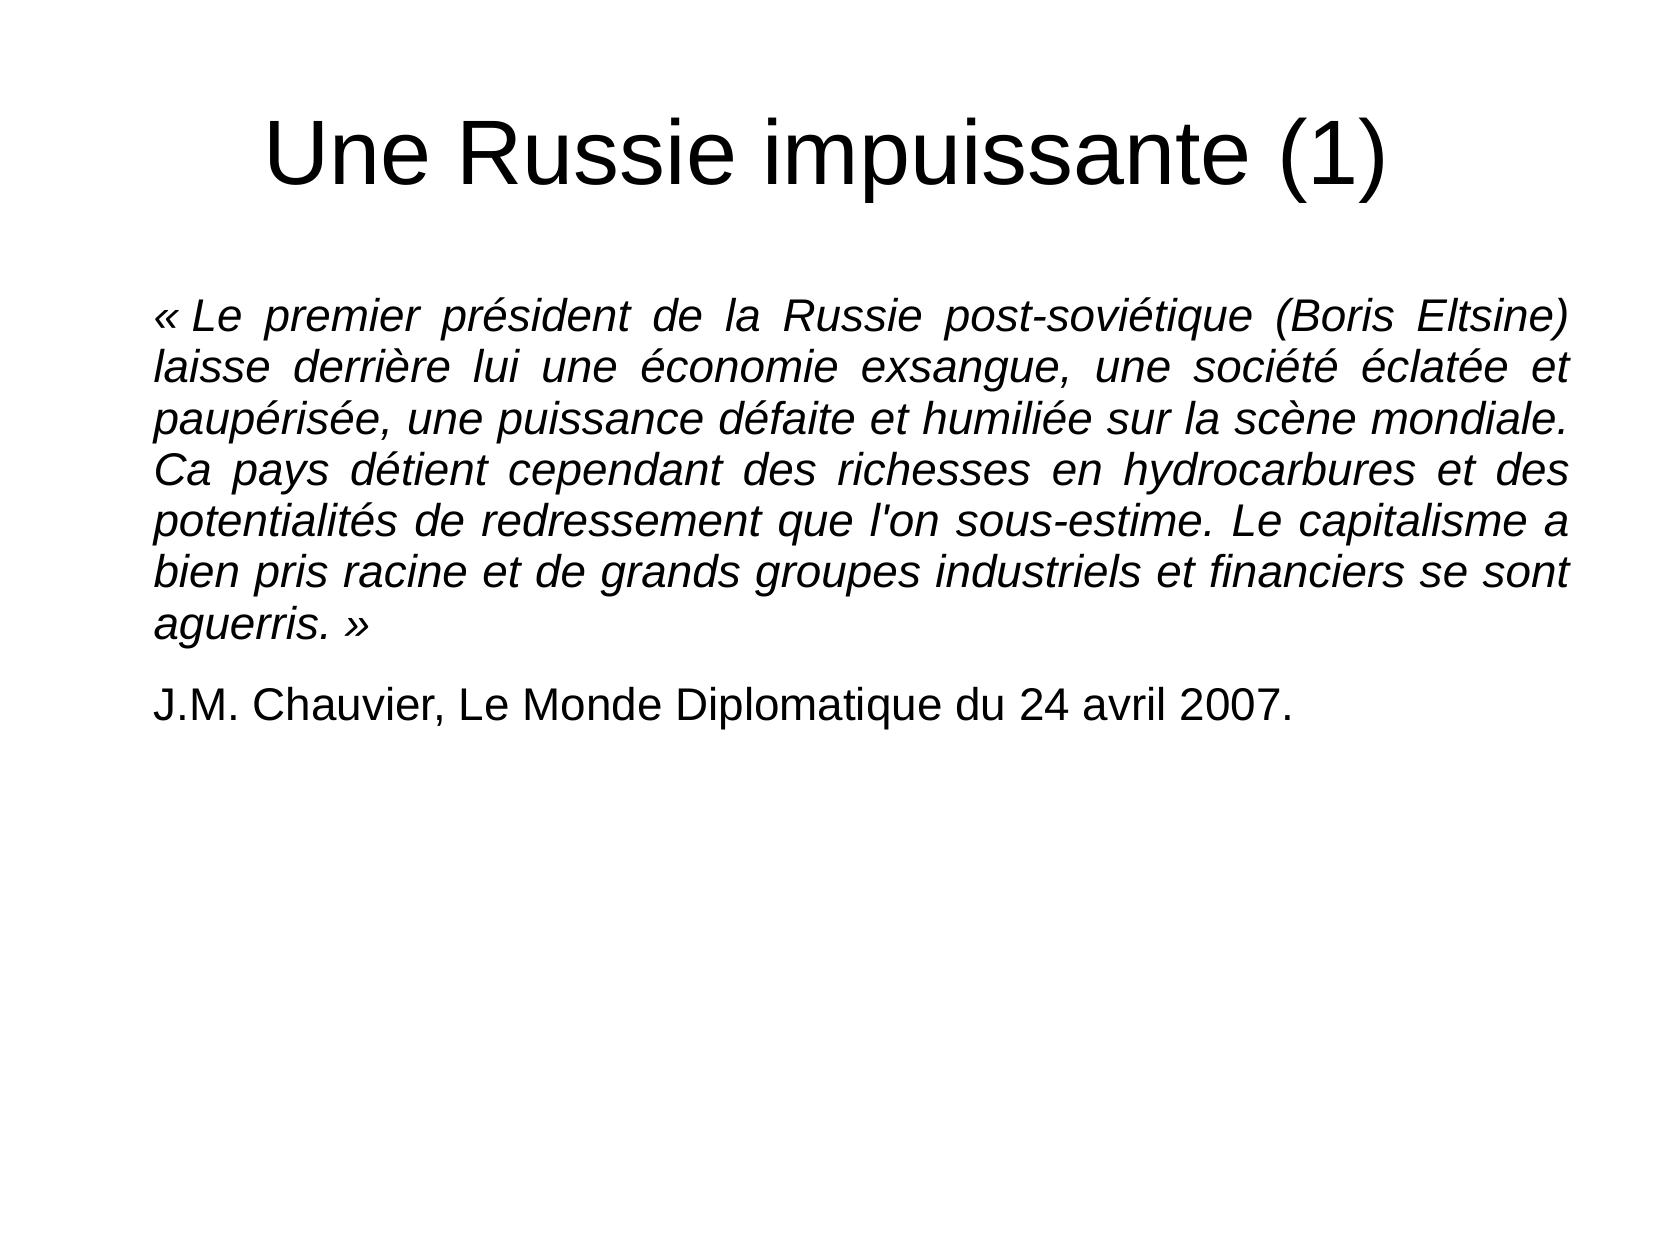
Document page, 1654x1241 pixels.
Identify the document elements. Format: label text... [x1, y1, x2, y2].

list « Le premier président de la Russie post-soviétique (Boris Eltsine) laisse derrière lui une économie exsangue, une société éclatée et paupérisée, une puissance défaite et humiliée sur la scène mondiale. Ca pays détient cependant des richesses en hydrocarbures et des potentialités de redressement que l'on sous-estime. Le capitalisme a bien pris racine et de grands groupes industriels et financiers se sont aguerris. » J.M. Chauvier, Le Monde Diplomatique du 24 avril 2007. [82, 290, 1571, 1109]
title Une Russie impuissante (1) [82, 49, 1571, 257]
